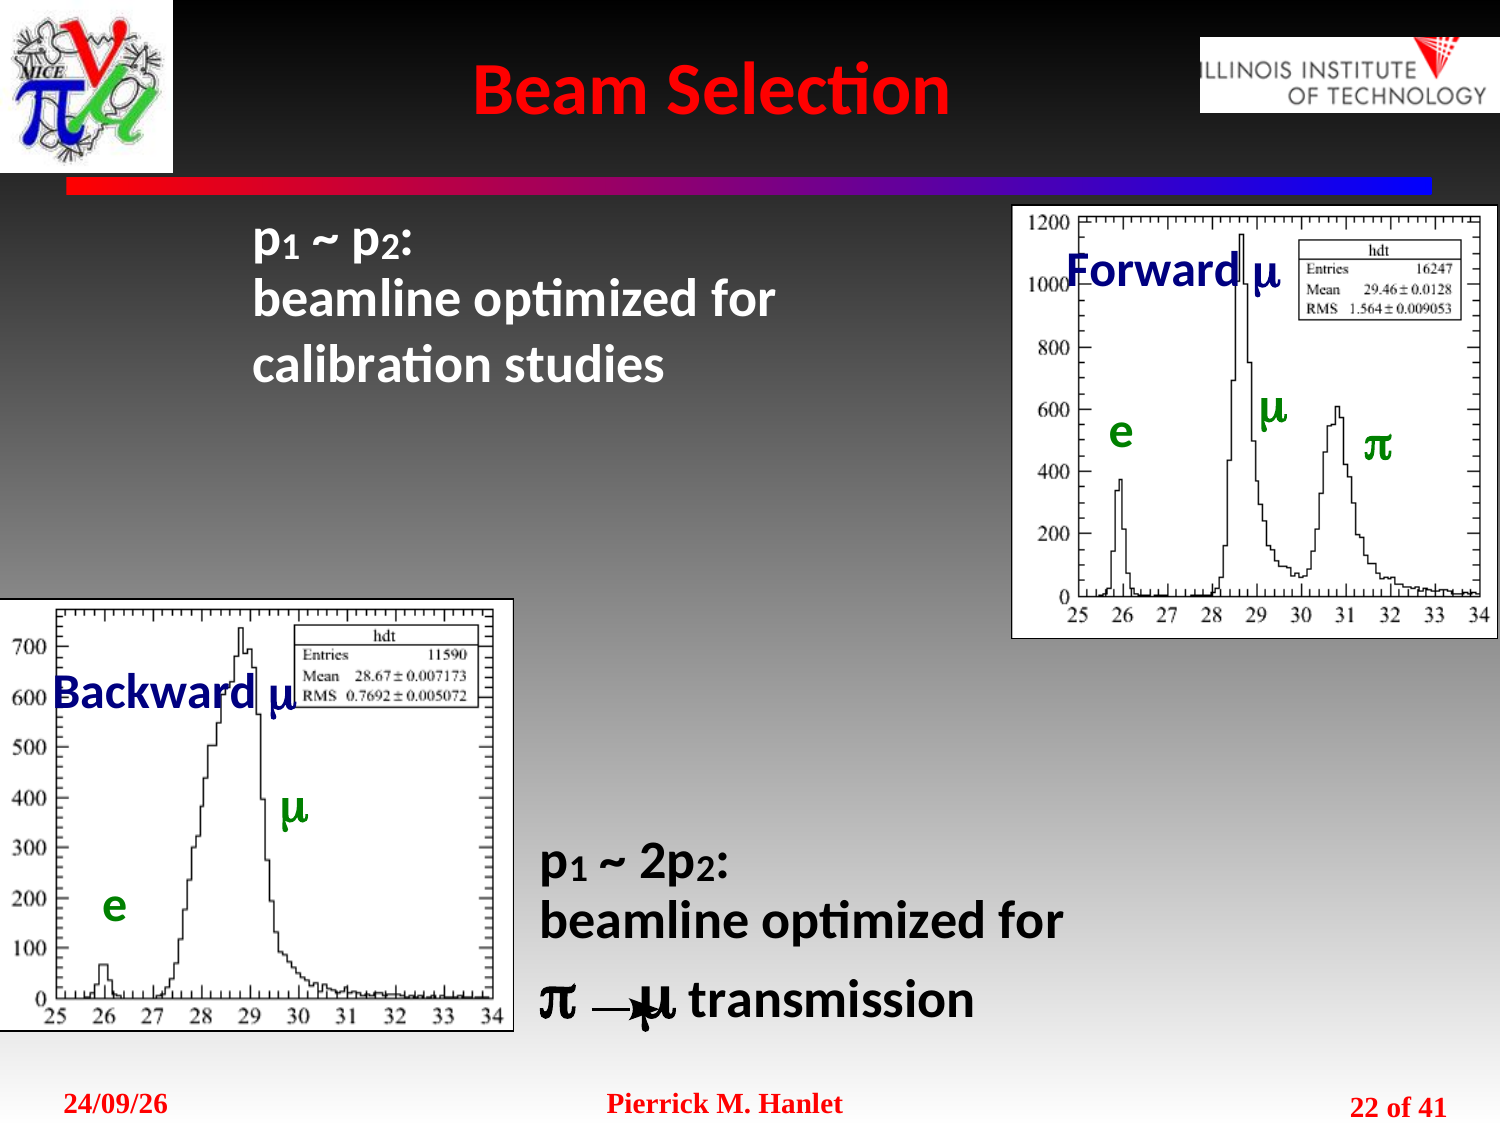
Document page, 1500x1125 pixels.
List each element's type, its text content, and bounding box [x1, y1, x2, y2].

text_box e [1093, 395, 1149, 467]
picture [1238, 37, 1500, 113]
text_box m [1235, 363, 1311, 439]
text_box m [262, 763, 326, 839]
text_box Backward m [37, 651, 413, 727]
text_box p1 ~ p2: beamline optimized for calibration studies [237, 199, 1013, 413]
title Beam Selection [187, 25, 1238, 150]
picture [1012, 205, 1497, 638]
text_box e [87, 869, 151, 940]
picture [0, 0, 173, 173]
text_box p [1349, 401, 1408, 477]
text_box p1 ~ 2p2: beamline optimized for p m transmission [525, 822, 1267, 1051]
text_box Forward m [1051, 228, 1390, 305]
picture [0, 600, 513, 1031]
